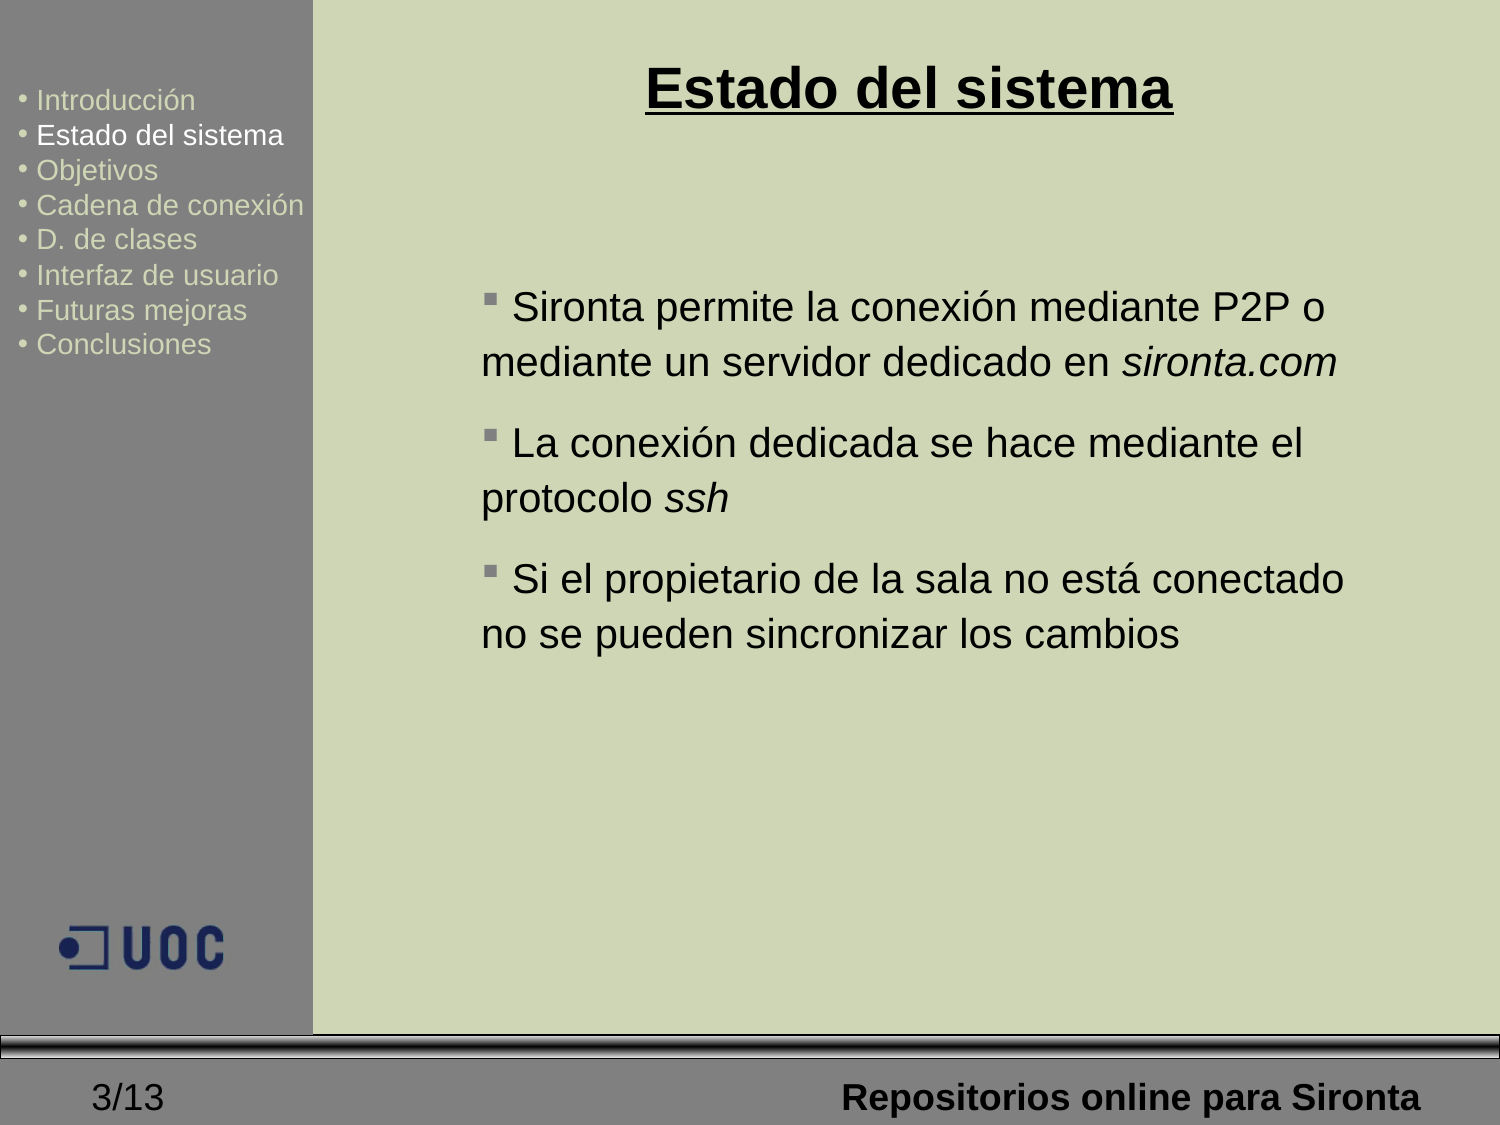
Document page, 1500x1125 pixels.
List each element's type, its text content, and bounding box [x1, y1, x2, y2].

text_box Estado del sistema [630, 42, 1189, 129]
text_box Repositorios online para Sironta [826, 1064, 1500, 1125]
picture [59, 915, 237, 988]
text_box Introducción Estado del sistema Objetivos Cadena de conexión D. de clases Interfaz de usuario Futuras mejoras Conclusiones [3, 73, 320, 439]
text_box Sironta permite la conexión mediante P2P o mediante un servidor dedicado en sironta.com La conexión dedicada se hace mediante el protocolo ssh Si el propietario de la sala no está conectado no se pueden sincronizar los cambios [466, 267, 1388, 746]
text_box [0, 0, 1500, 1059]
